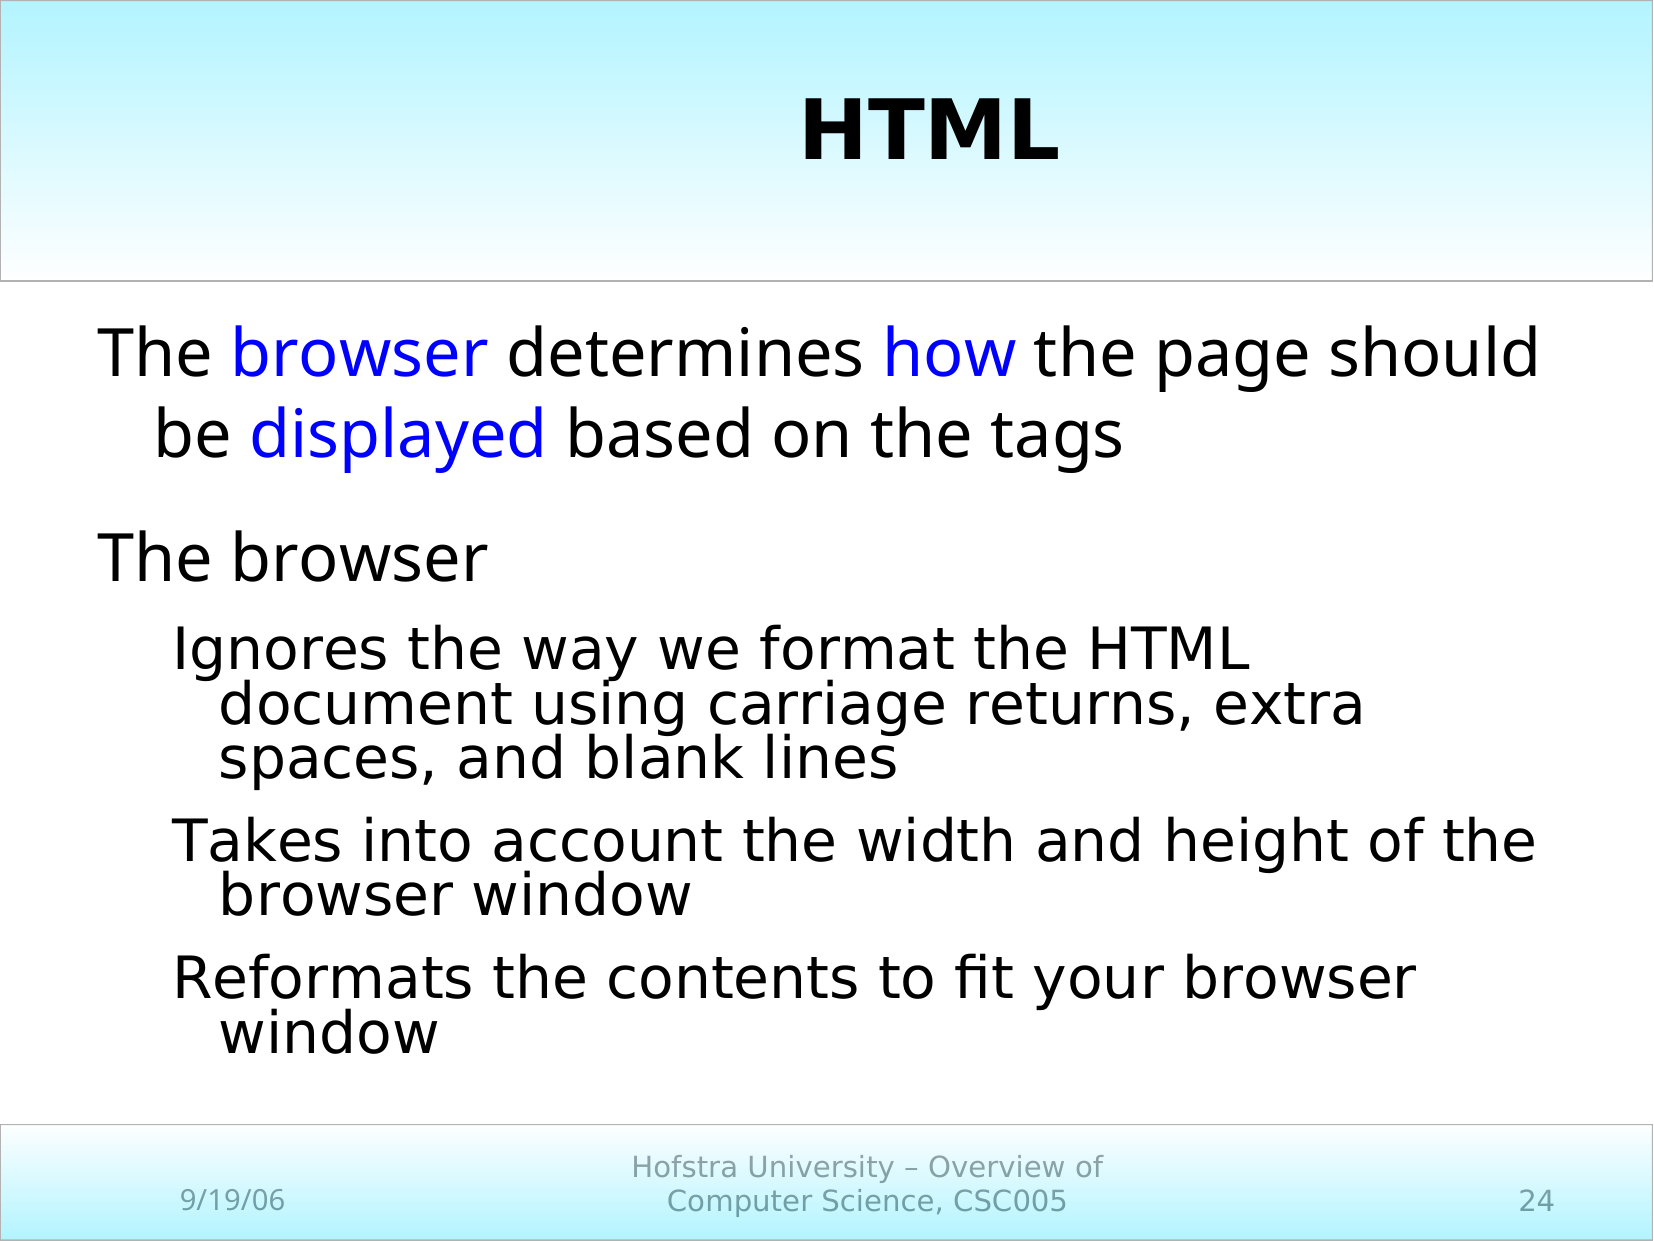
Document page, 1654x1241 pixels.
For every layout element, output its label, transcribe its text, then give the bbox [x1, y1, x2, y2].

list The browser determines how the page should be displayed based on the tags The browser Ignores the way we format the HTML document using carriage returns, extra spaces, and blank lines Takes into account the width and height of the browser window Reformats the contents to fit your browser window [82, 303, 1571, 1212]
title HTML [247, 27, 1612, 235]
